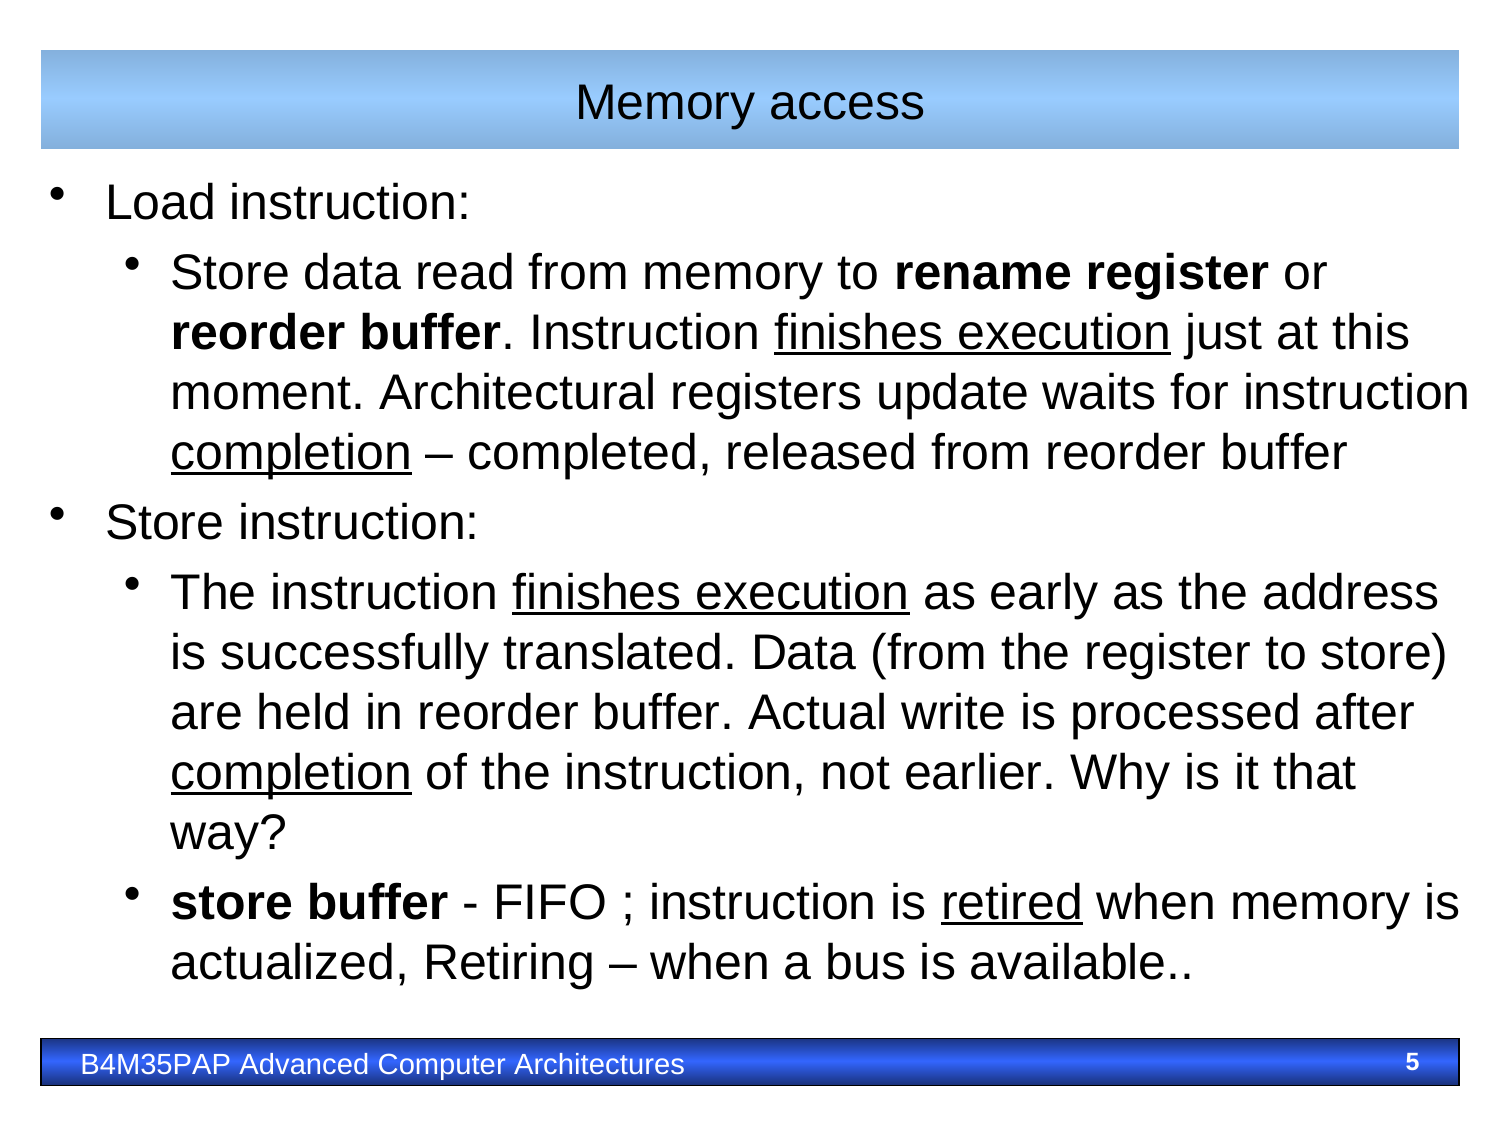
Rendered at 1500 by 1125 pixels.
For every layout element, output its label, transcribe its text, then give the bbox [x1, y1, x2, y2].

title Memory access [41, 50, 1459, 149]
list Load instruction: Store data read from memory to rename register or reorder buffer. Instruction finishes execution just at this moment. Architectural registers update waits for instruction completion – completed, released from reorder buffer Store instruction: The instruction finishes execution as early as the address is successfully translated. Data (from the register to store) are held in reorder buffer. Actual write is processed after completion of the instruction, not earlier. Why is it that way? store buffer - FIFO ; instruction is retired when memory is actualized, Retiring – when a bus is available.. [33, 162, 1493, 989]
